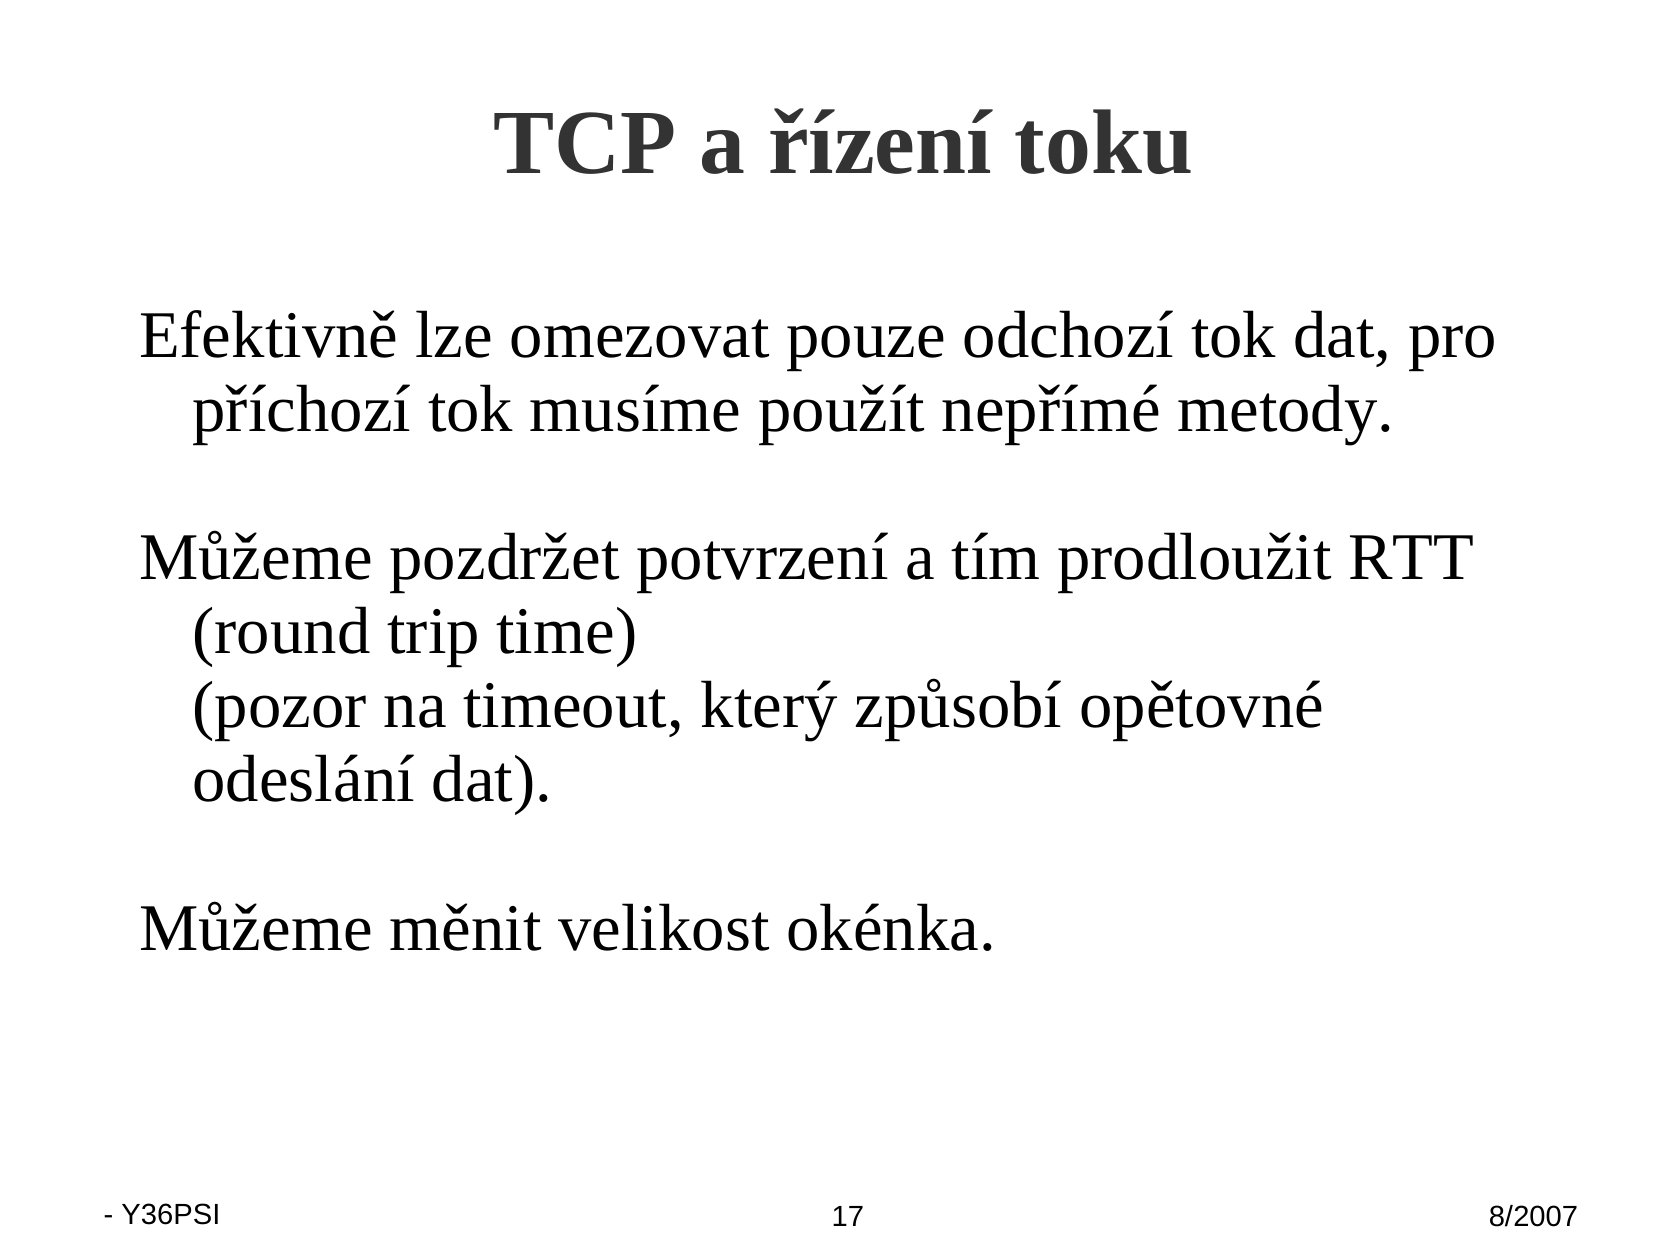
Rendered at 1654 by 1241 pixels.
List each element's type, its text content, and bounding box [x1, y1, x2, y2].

list Efektivně lze omezovat pouze odchozí tok dat, pro příchozí tok musíme použít nepřímé metody. Můžeme pozdržet potvrzení a tím prodloužit RTT (round trip time) (pozor na timeout, který způsobí opětovné odeslání dat). Můžeme měnit velikost okénka. [121, 297, 1534, 1126]
title TCP a řízení toku [210, 38, 1478, 247]
